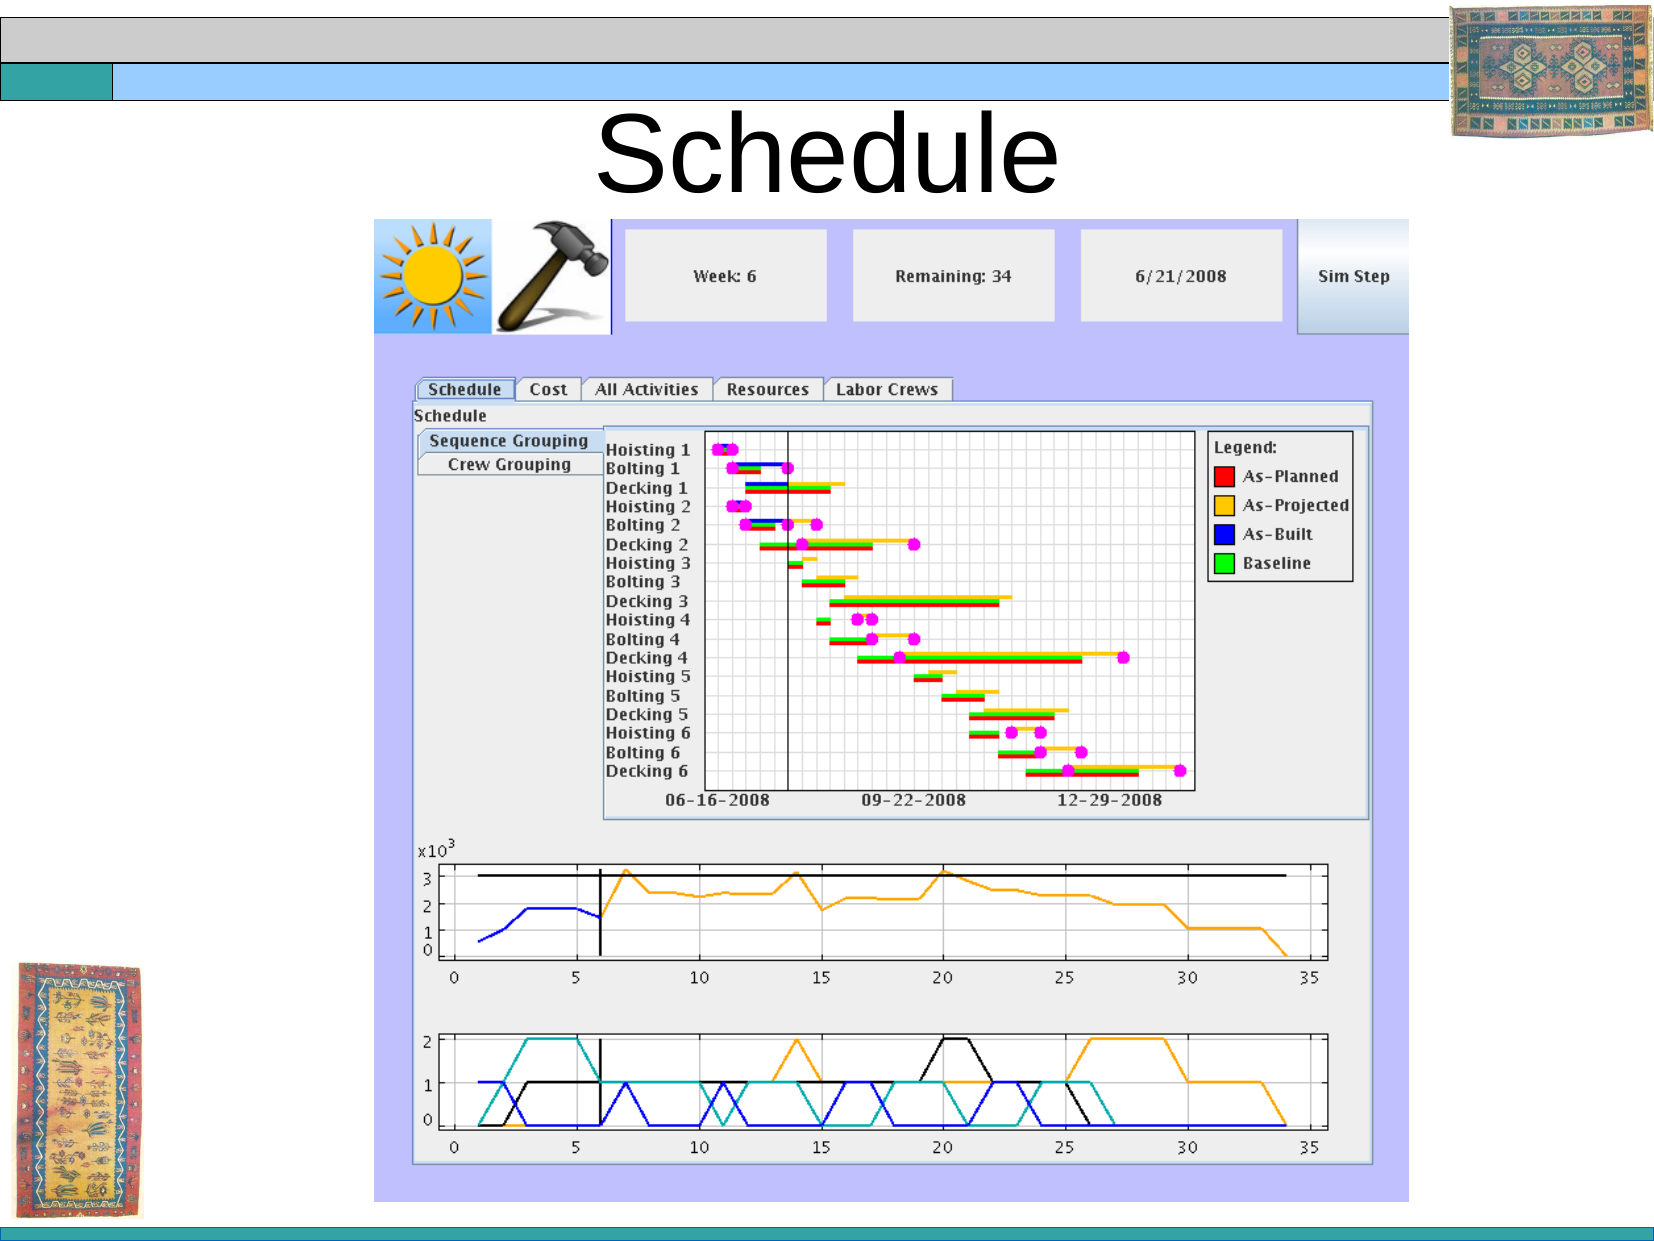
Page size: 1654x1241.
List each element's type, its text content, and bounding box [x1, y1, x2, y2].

picture [374, 219, 1409, 1202]
picture [1449, 5, 1654, 139]
title Schedule [121, 49, 1534, 257]
picture [12, 962, 144, 1219]
